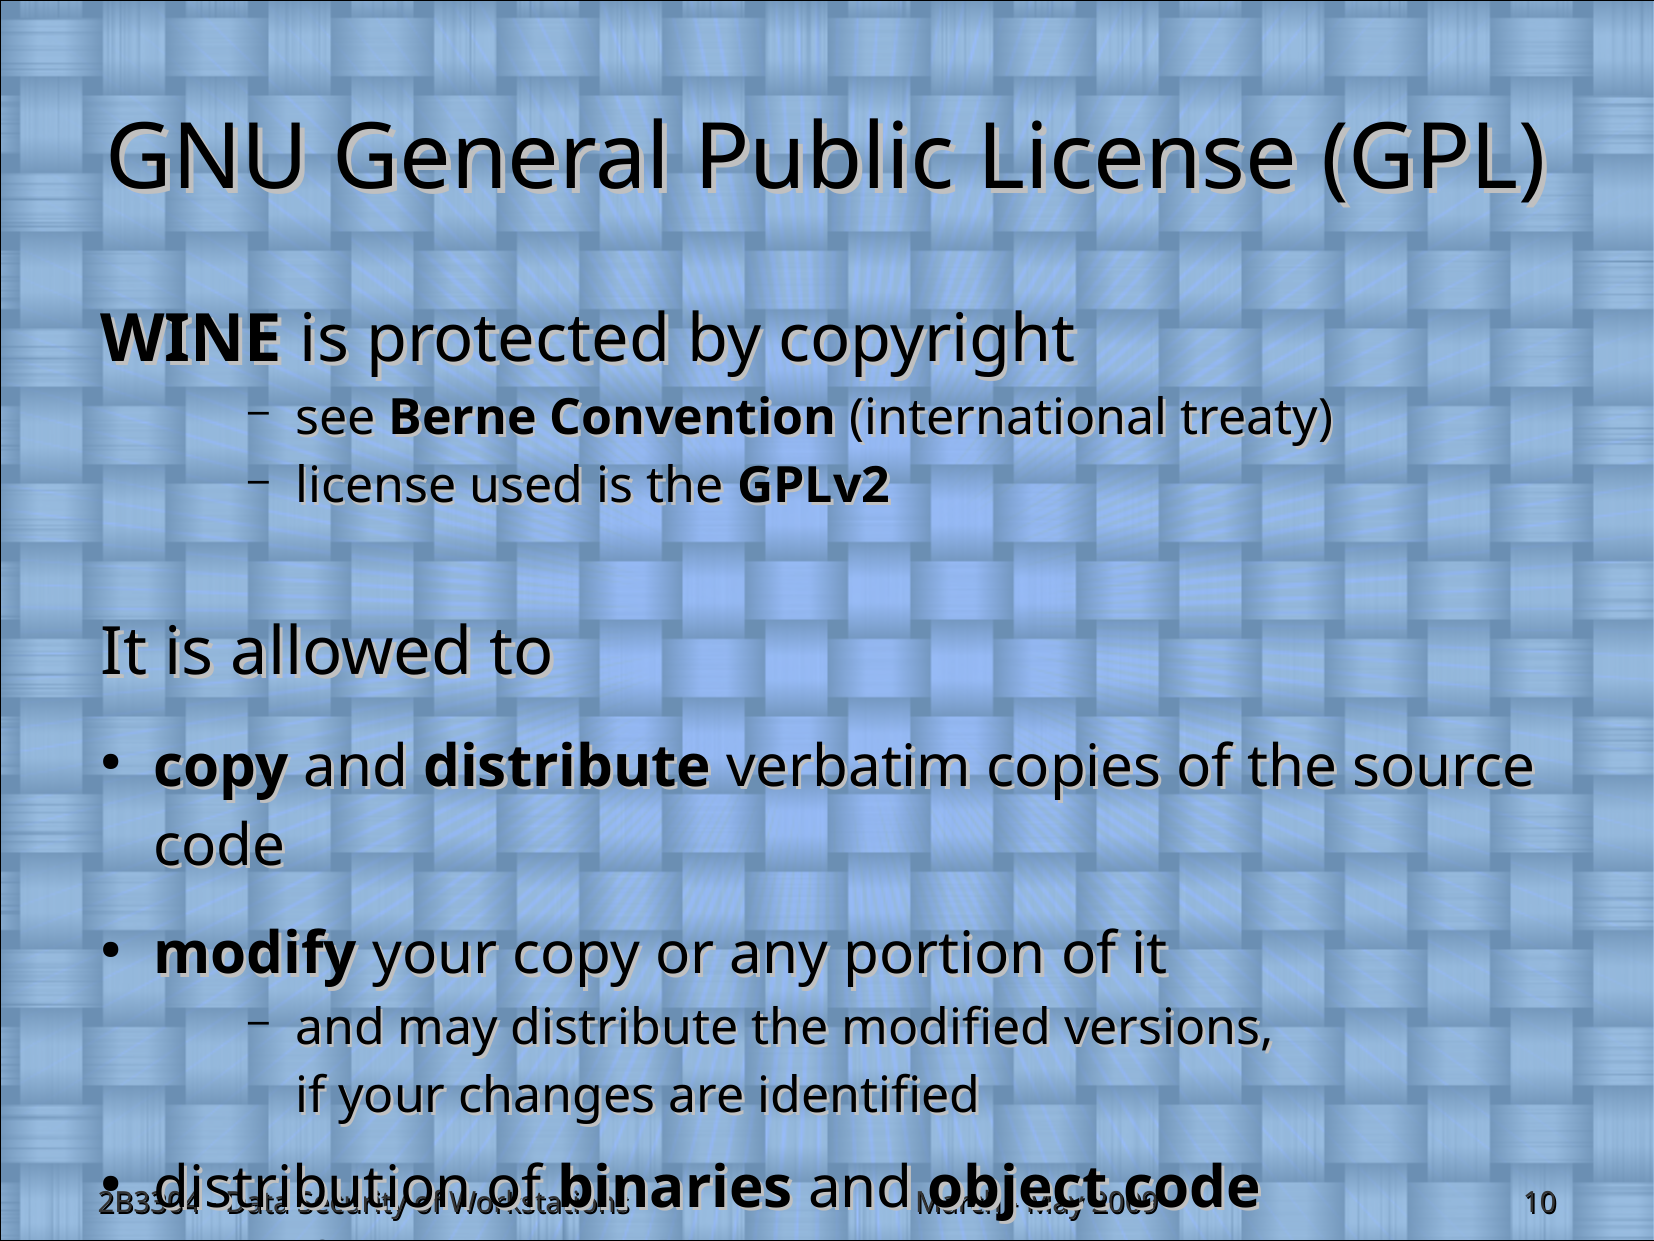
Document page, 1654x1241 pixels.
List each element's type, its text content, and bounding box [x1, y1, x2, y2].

list WINE is protected by copyright see Berne Convention (international treaty) license used is the GPLv2 It is allowed to copy and distribute verbatim copies of the source code modify your copy or any portion of it and may distribute the modified versions, if your changes are identified distribution of binaries and object code if accompanied by source code [82, 290, 1571, 1241]
title GNU General Public License (GPL) [82, 56, 1571, 250]
